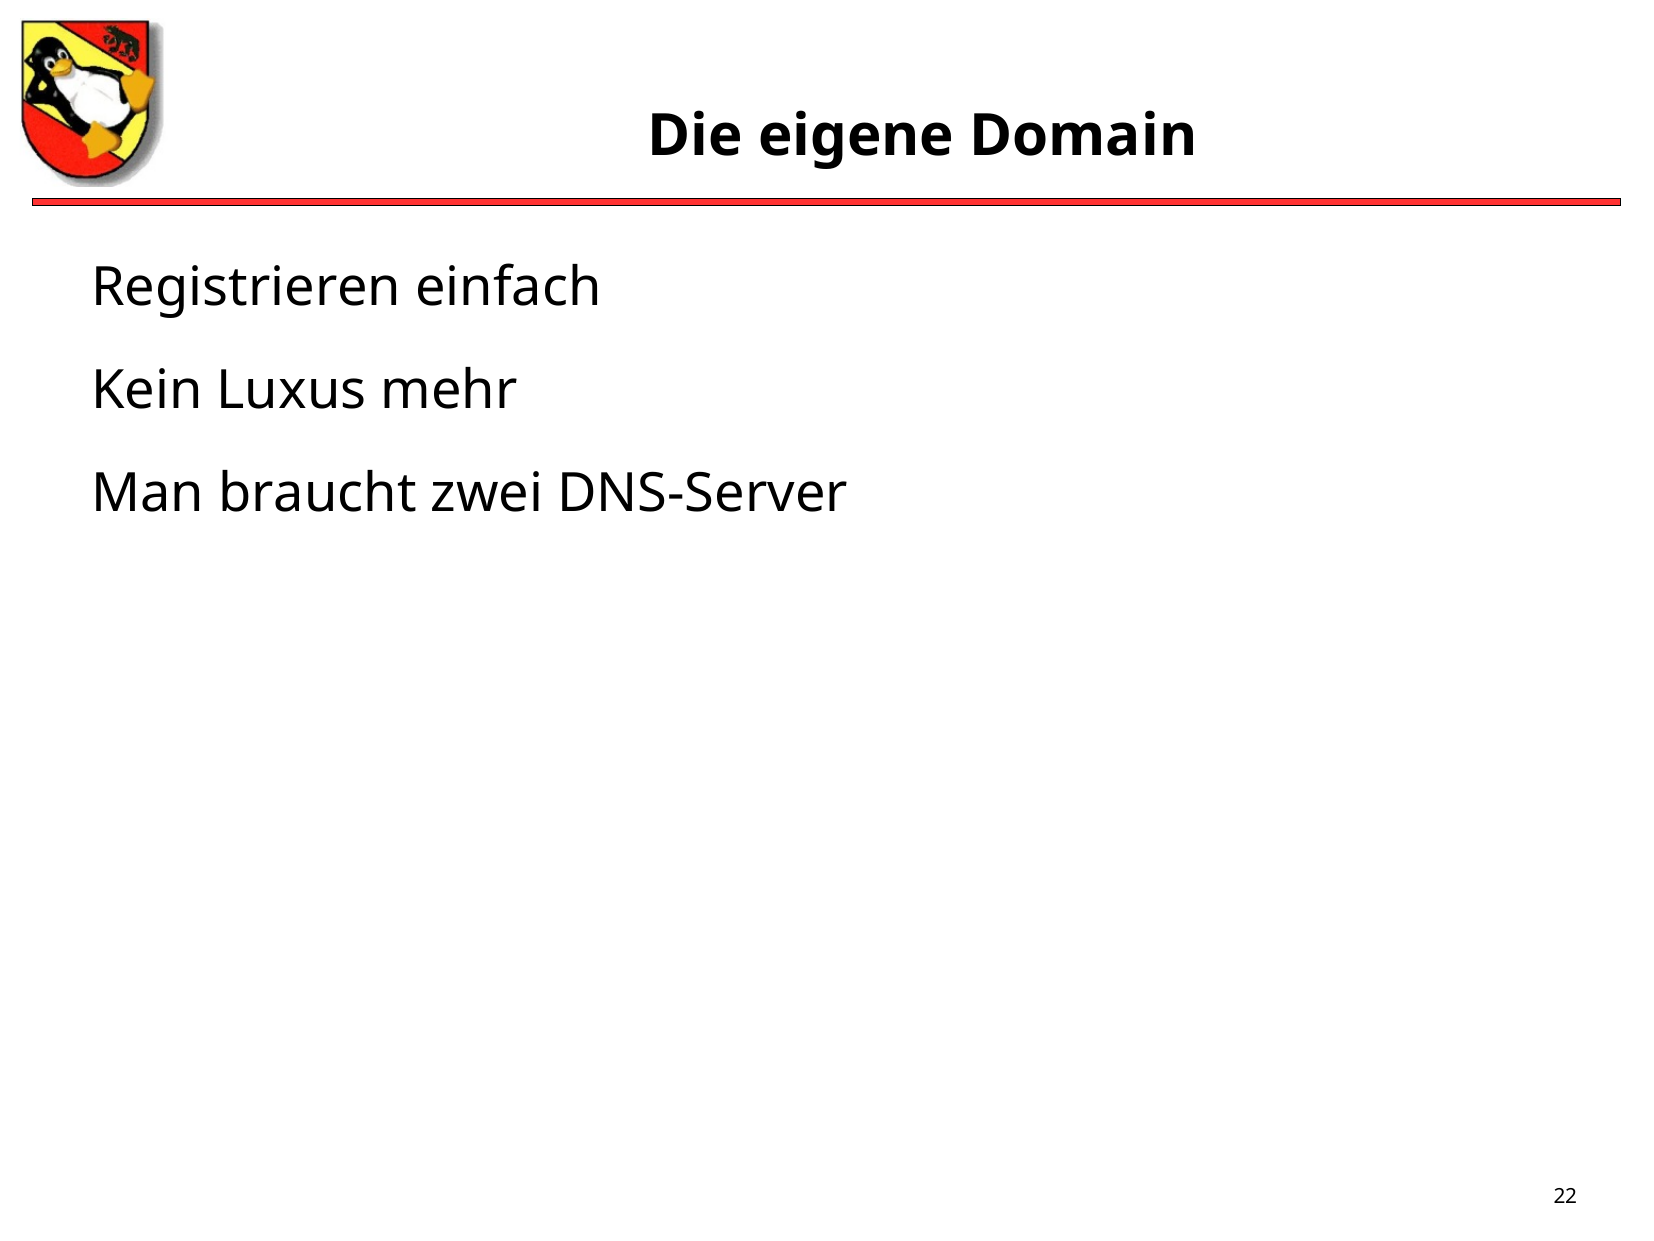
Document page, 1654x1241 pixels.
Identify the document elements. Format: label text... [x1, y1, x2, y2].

list Registrieren einfach Kein Luxus mehr Man braucht zwei DNS-Server [73, 247, 1610, 1152]
title Die eigene Domain [250, 88, 1595, 178]
picture [19, 18, 168, 187]
